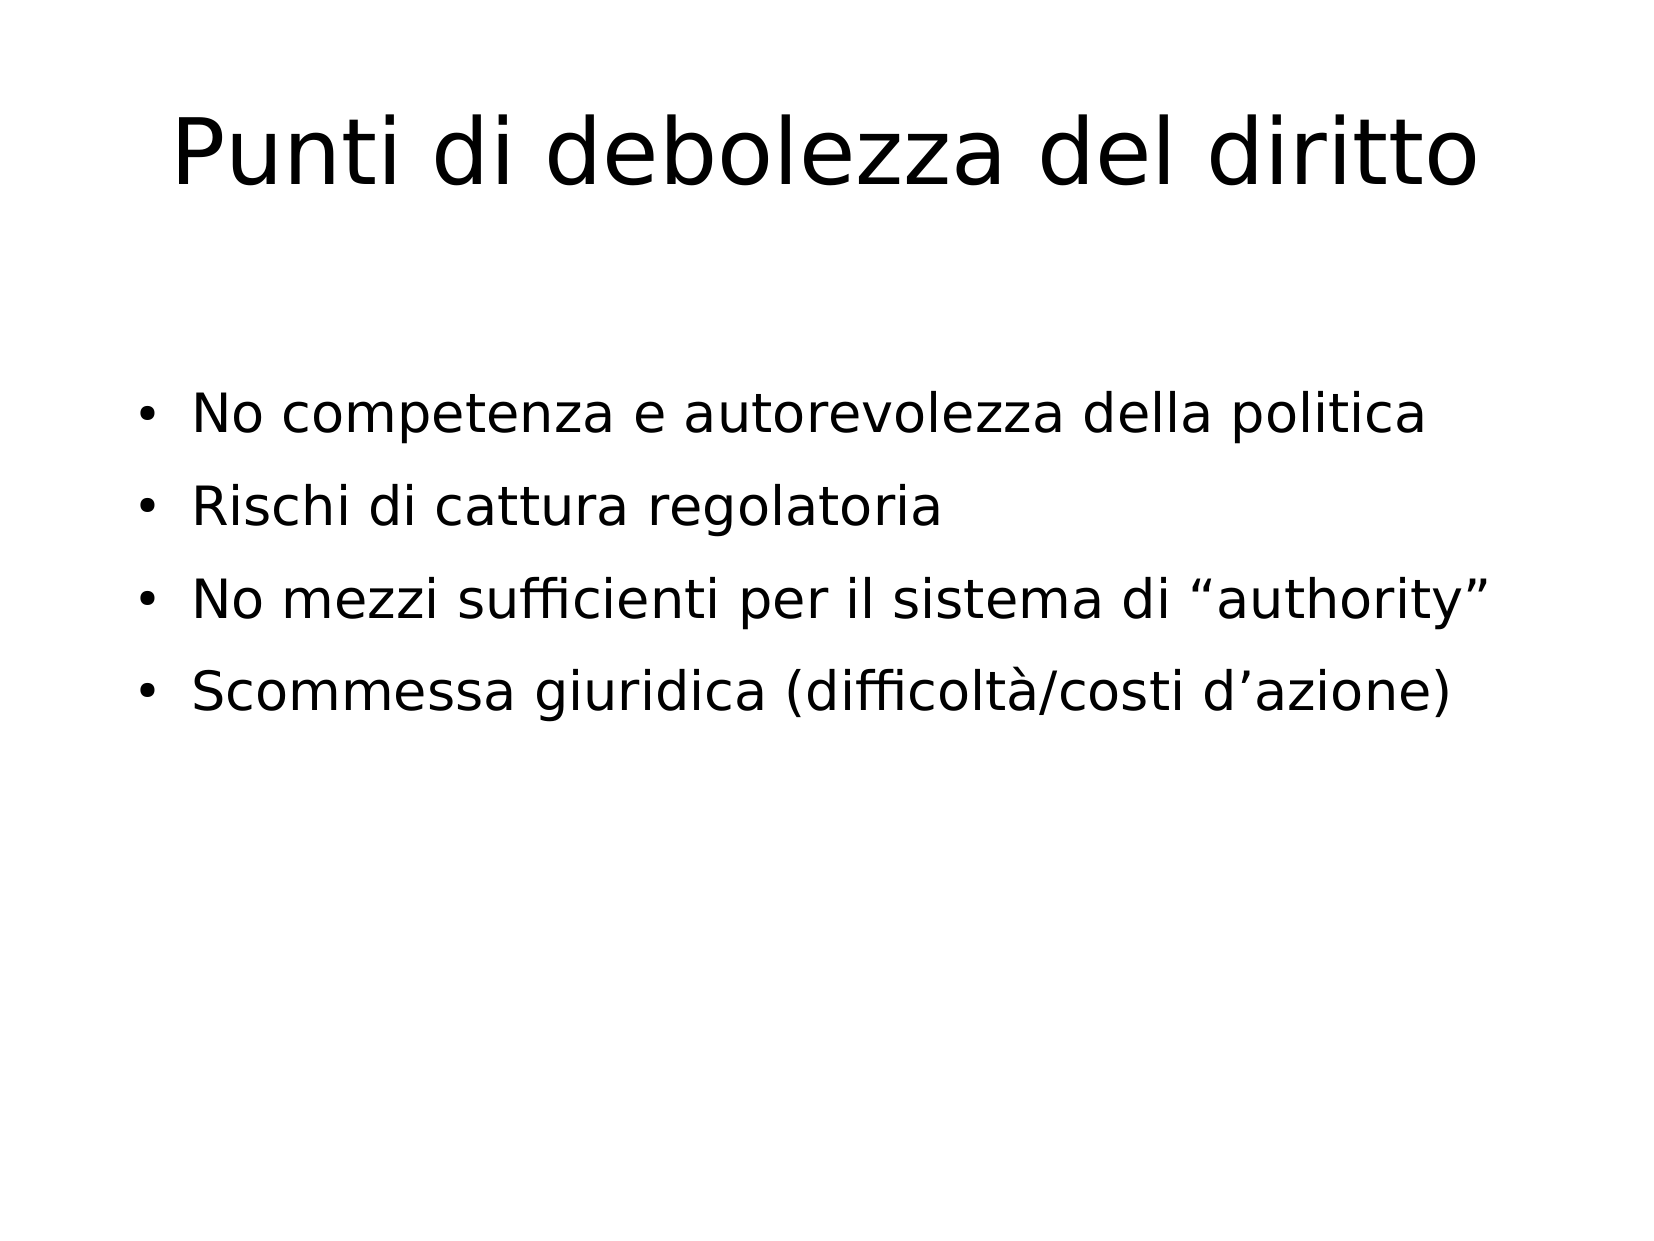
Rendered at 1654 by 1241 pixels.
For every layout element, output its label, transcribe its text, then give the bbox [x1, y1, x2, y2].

title Punti di debolezza del diritto [82, 49, 1571, 257]
list No competenza e autorevolezza della politica Rischi di cattura regolatoria No mezzi sufficienti per il sistema di “authority” Scommessa giuridica (difficoltà/costi d’azione) [82, 290, 1571, 1241]
